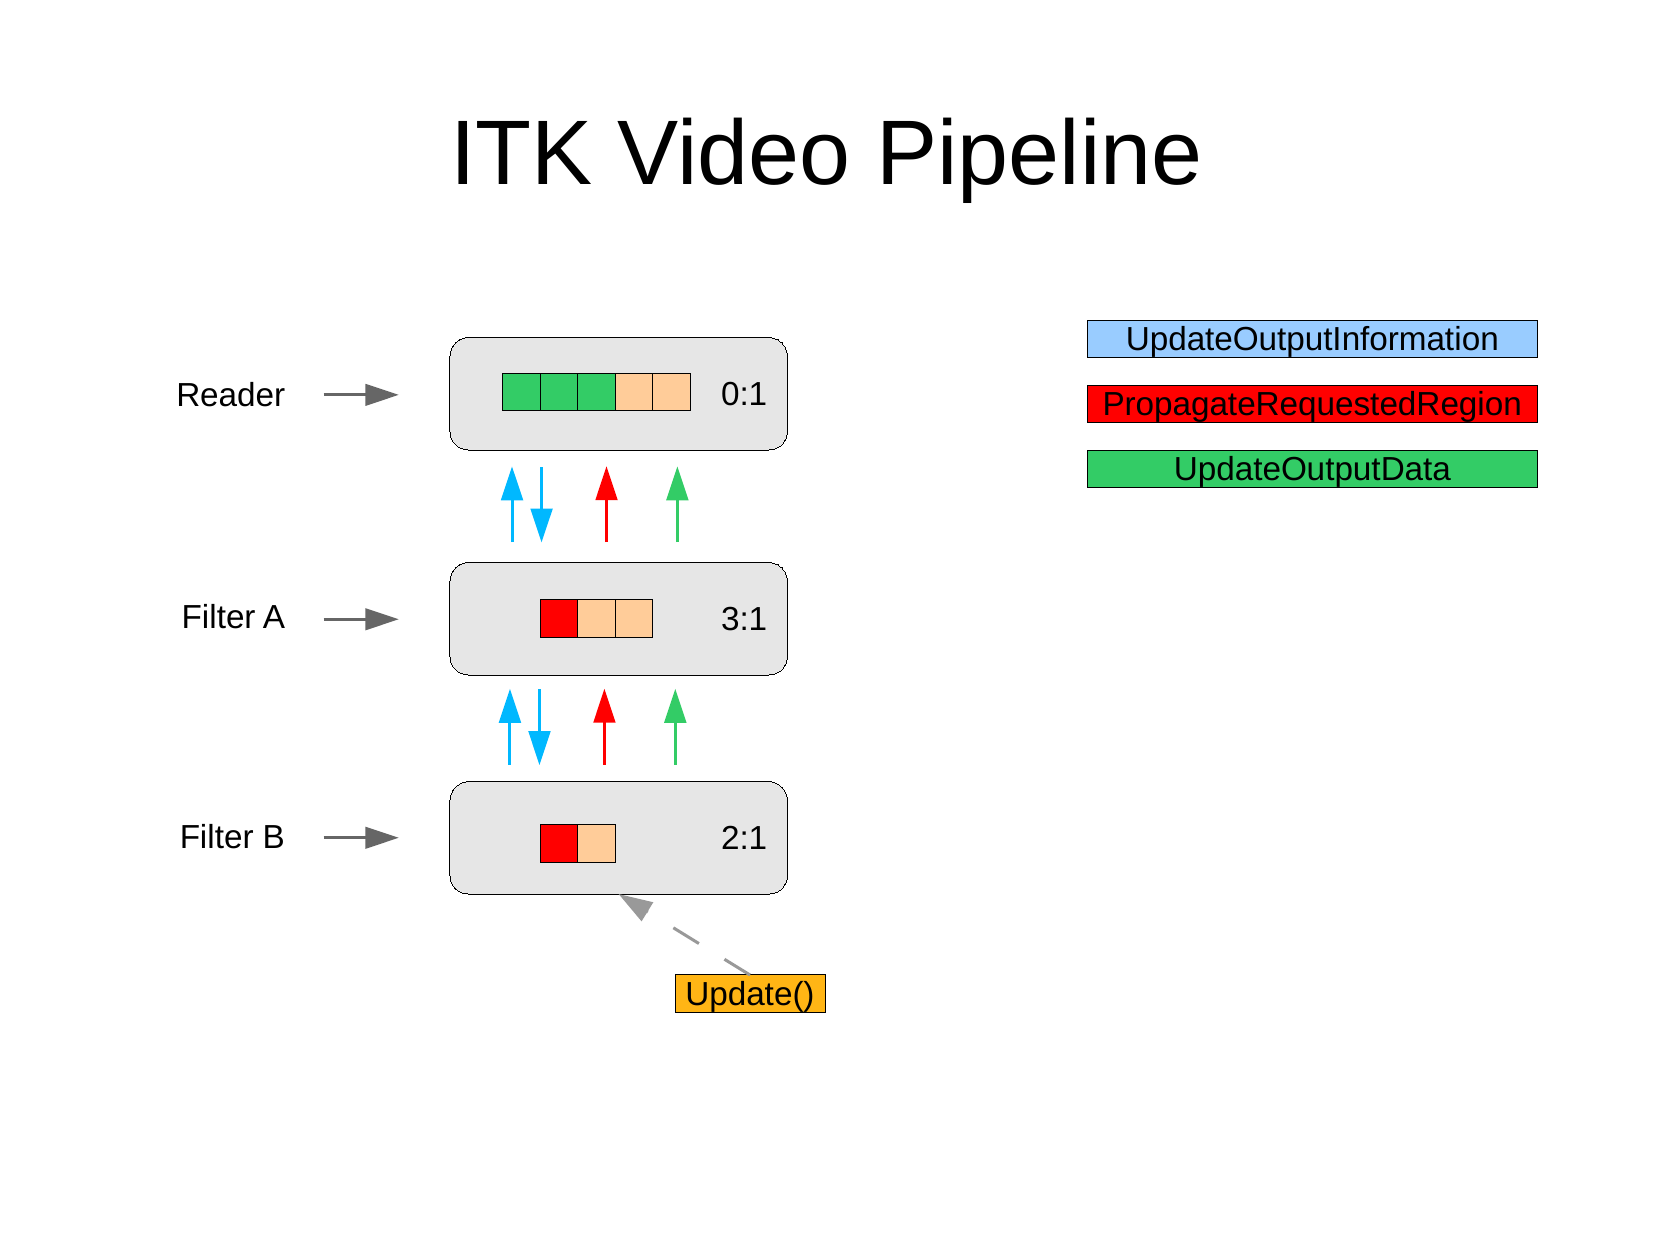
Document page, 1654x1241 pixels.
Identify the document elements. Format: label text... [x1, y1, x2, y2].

text_box Reader [112, 369, 301, 422]
text_box [540, 599, 653, 638]
text_box Filter B [112, 810, 301, 863]
text_box 3:1 [449, 562, 788, 676]
text_box 2:1 [449, 781, 788, 895]
text_box UpdateOutputData [1087, 450, 1538, 488]
text_box 0:1 [449, 337, 788, 451]
text_box [540, 824, 616, 863]
text_box PropagateRequestedRegion [1087, 385, 1538, 423]
text_box Filter A [112, 591, 301, 644]
title ITK Video Pipeline [82, 56, 1571, 250]
text_box [502, 373, 691, 411]
text_box Update() [675, 974, 826, 1013]
text_box UpdateOutputInformation [1087, 320, 1538, 358]
